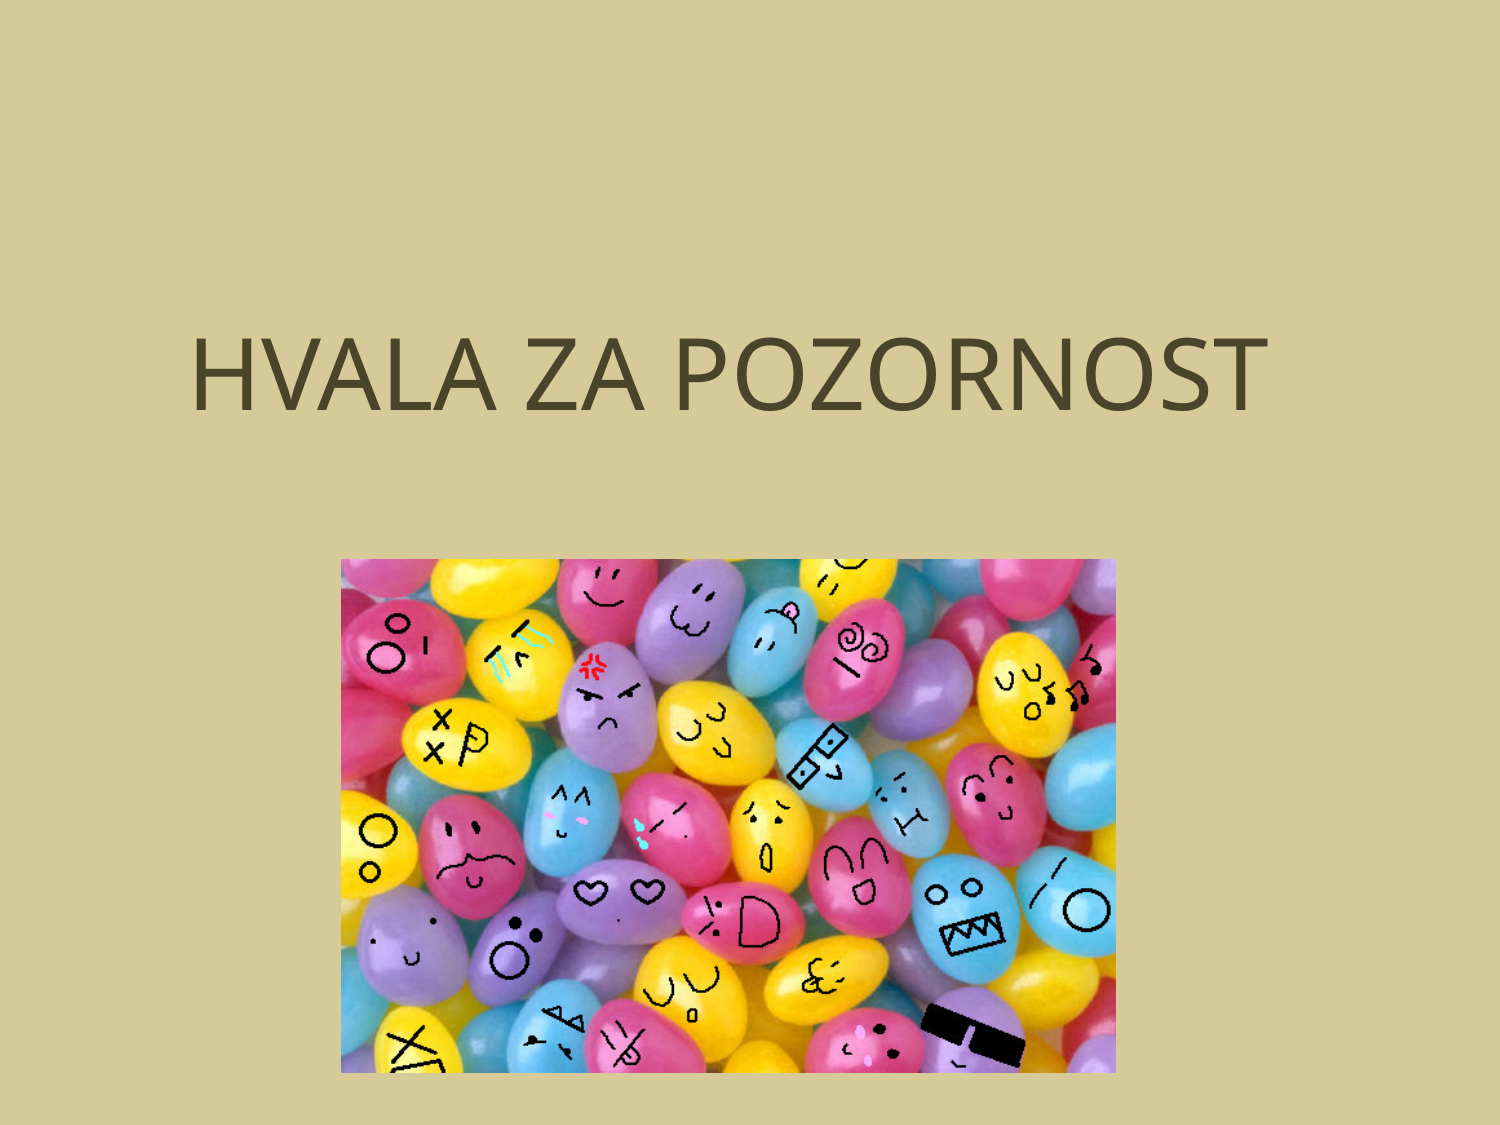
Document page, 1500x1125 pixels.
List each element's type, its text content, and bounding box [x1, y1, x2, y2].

picture [0, 0, 1500, 1125]
text_box HVALA ZA POZORNOST [120, 302, 1338, 558]
